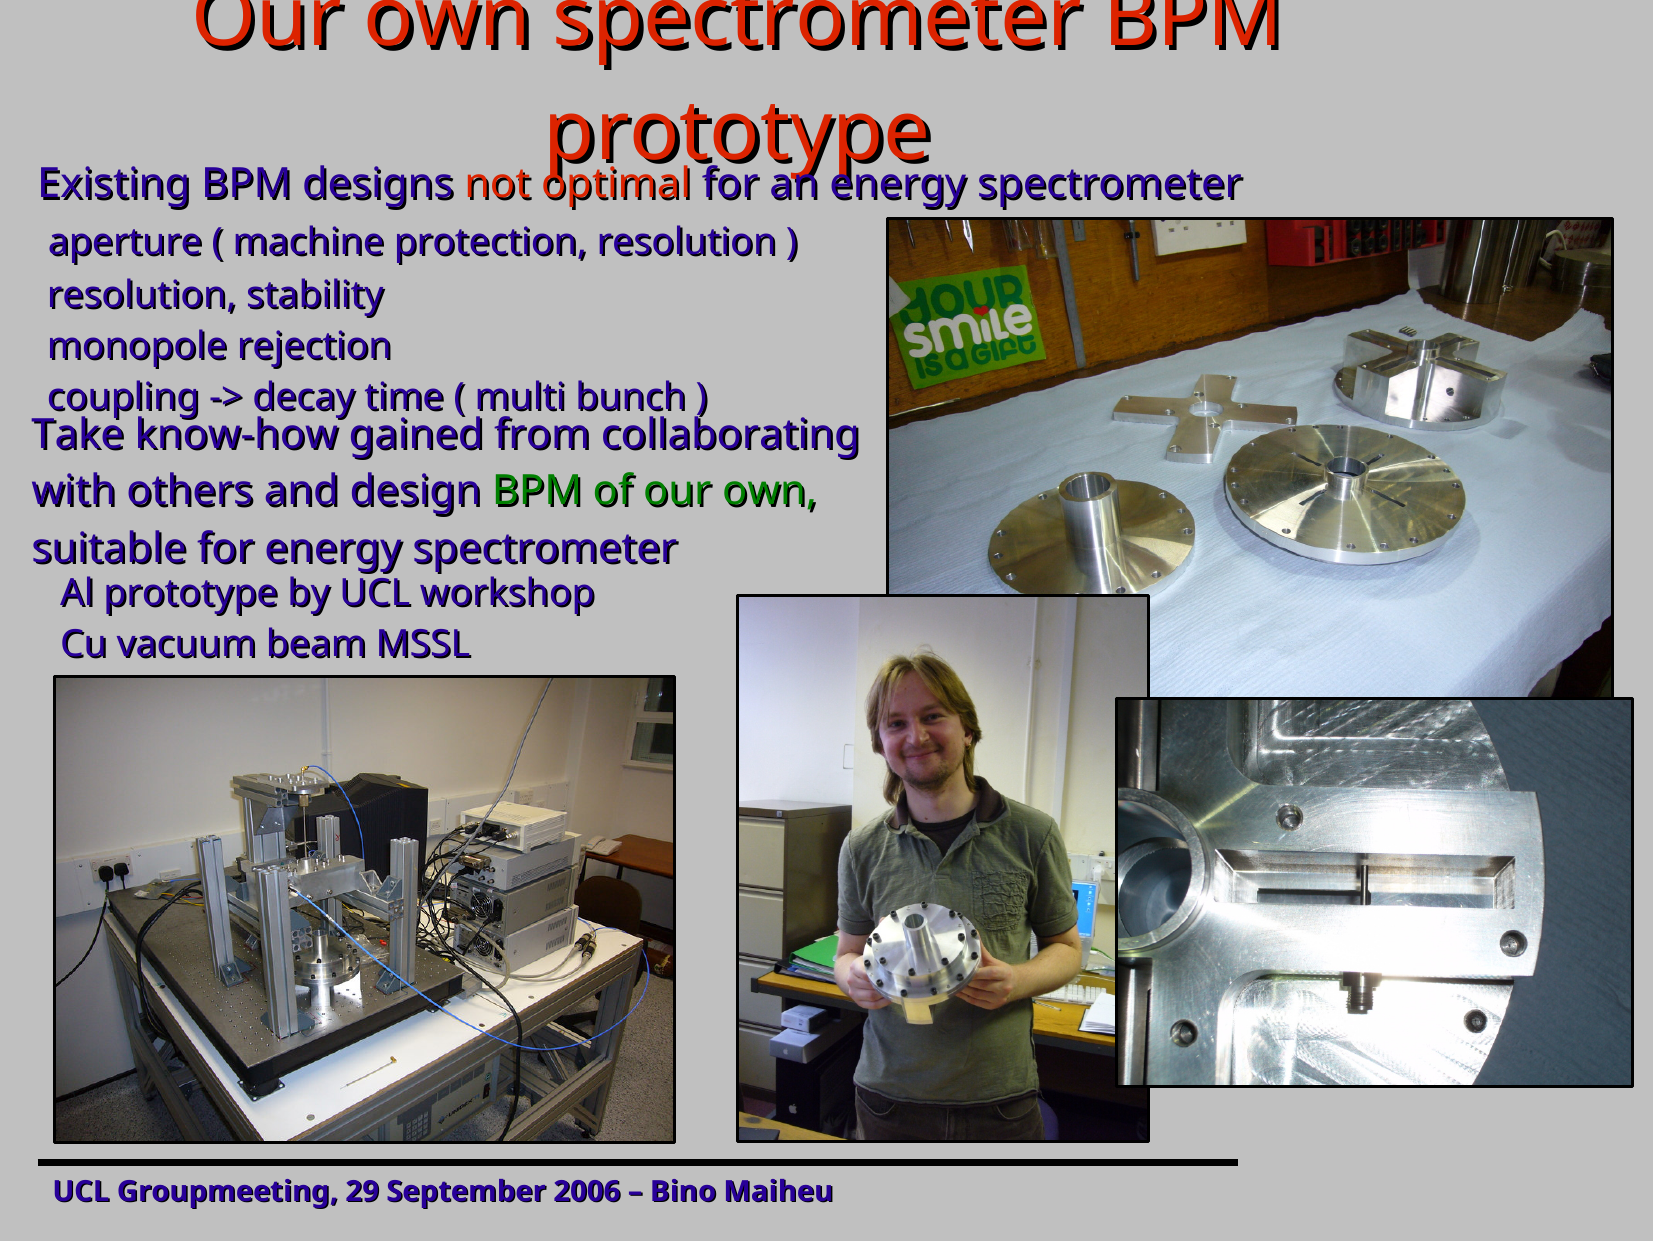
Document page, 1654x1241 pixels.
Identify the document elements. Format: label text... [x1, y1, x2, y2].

text_box Take know-how gained from collaborating with others and design BPM of our own, suitable for energy spectrometer [16, 395, 823, 562]
text_box Al prototype by UCL workshop Cu vacuum beam MSSL [35, 558, 596, 664]
text_box Existing BPM designs not optimal for an energy spectrometer aperture ( machine protection, resolution ) resolution, stability monopole rejection coupling -> decay time ( multi bunch ) [22, 145, 1178, 397]
picture [739, 596, 1147, 1141]
text_box UCL Groupmeeting, 29 September 2006 – Bino Maiheu [37, 1162, 871, 1213]
picture [1117, 700, 1631, 1085]
title Our own spectrometer BPM prototype [22, 19, 1453, 122]
picture [889, 220, 1611, 697]
picture [55, 678, 674, 1142]
